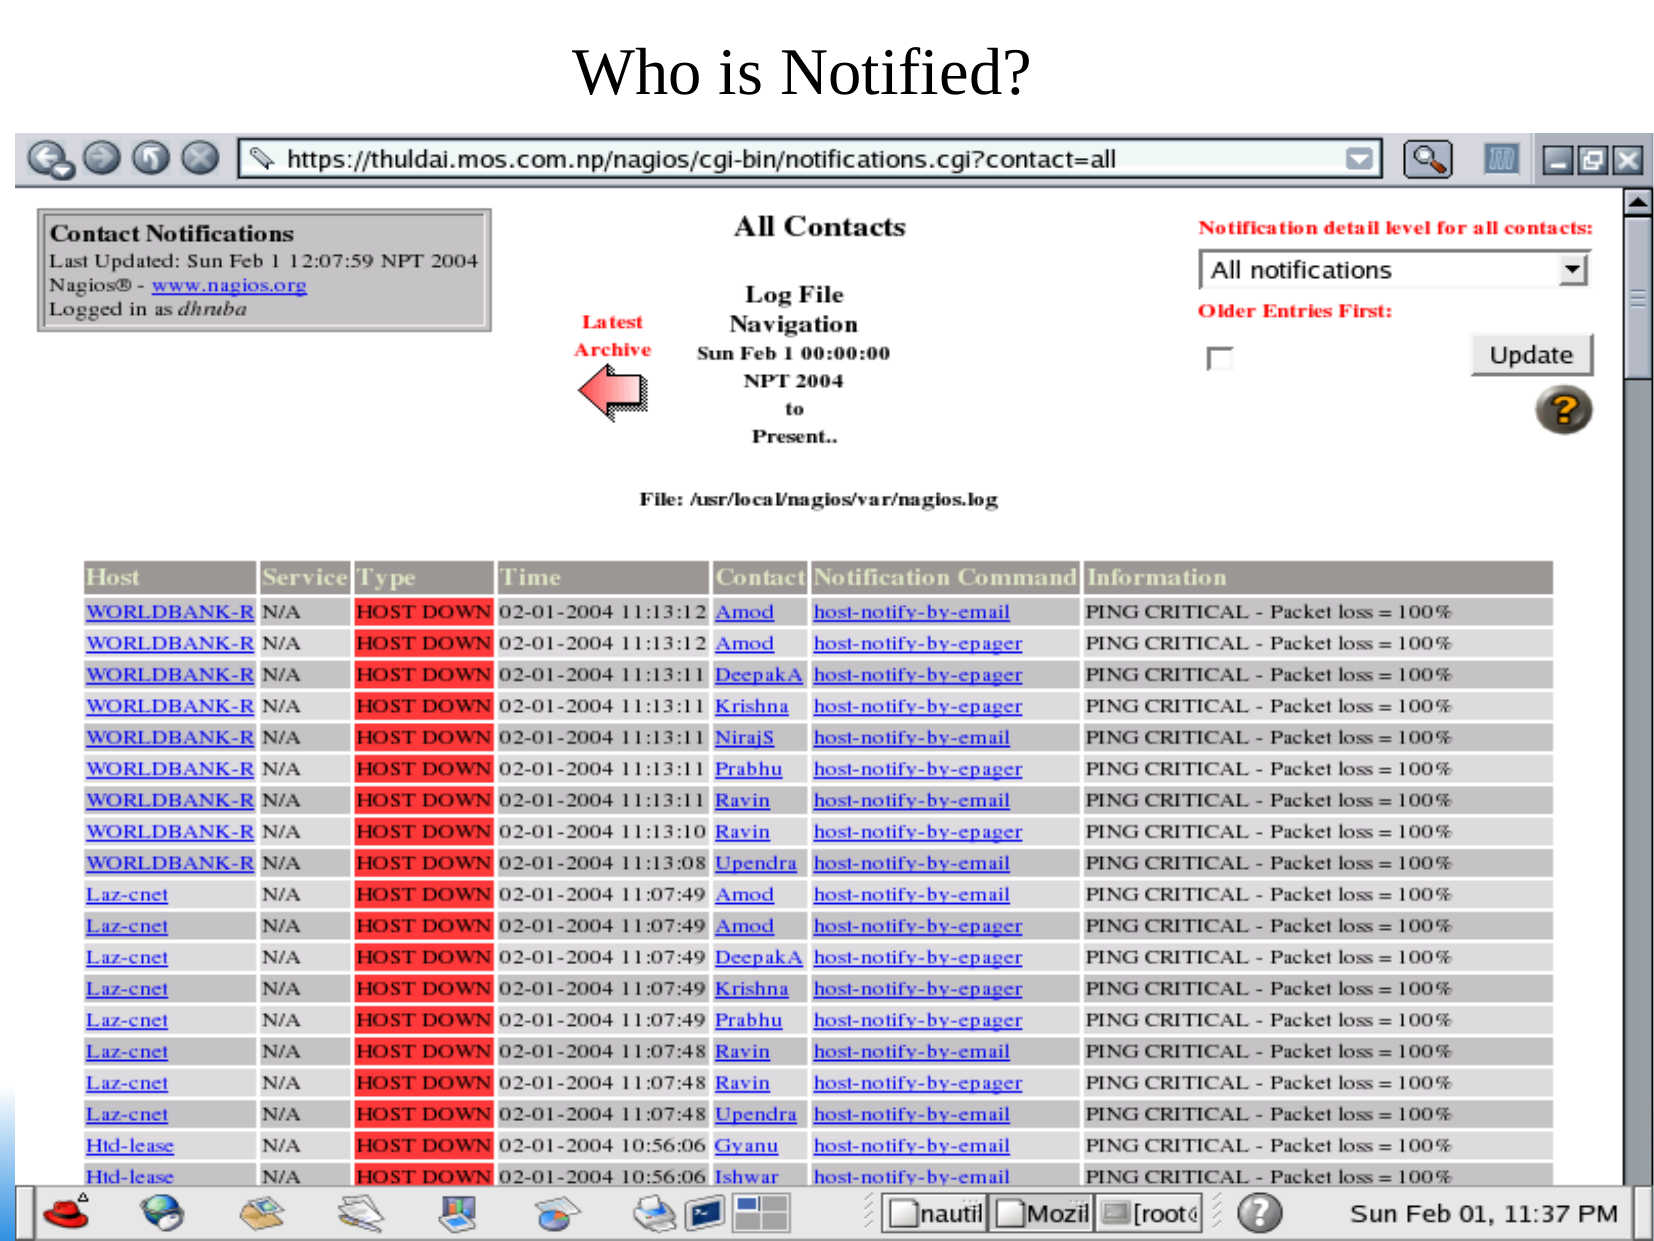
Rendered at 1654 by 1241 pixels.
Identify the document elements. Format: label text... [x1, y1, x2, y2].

text_box Who is Notified? [572, 31, 1068, 112]
picture [0, 133, 1654, 1241]
